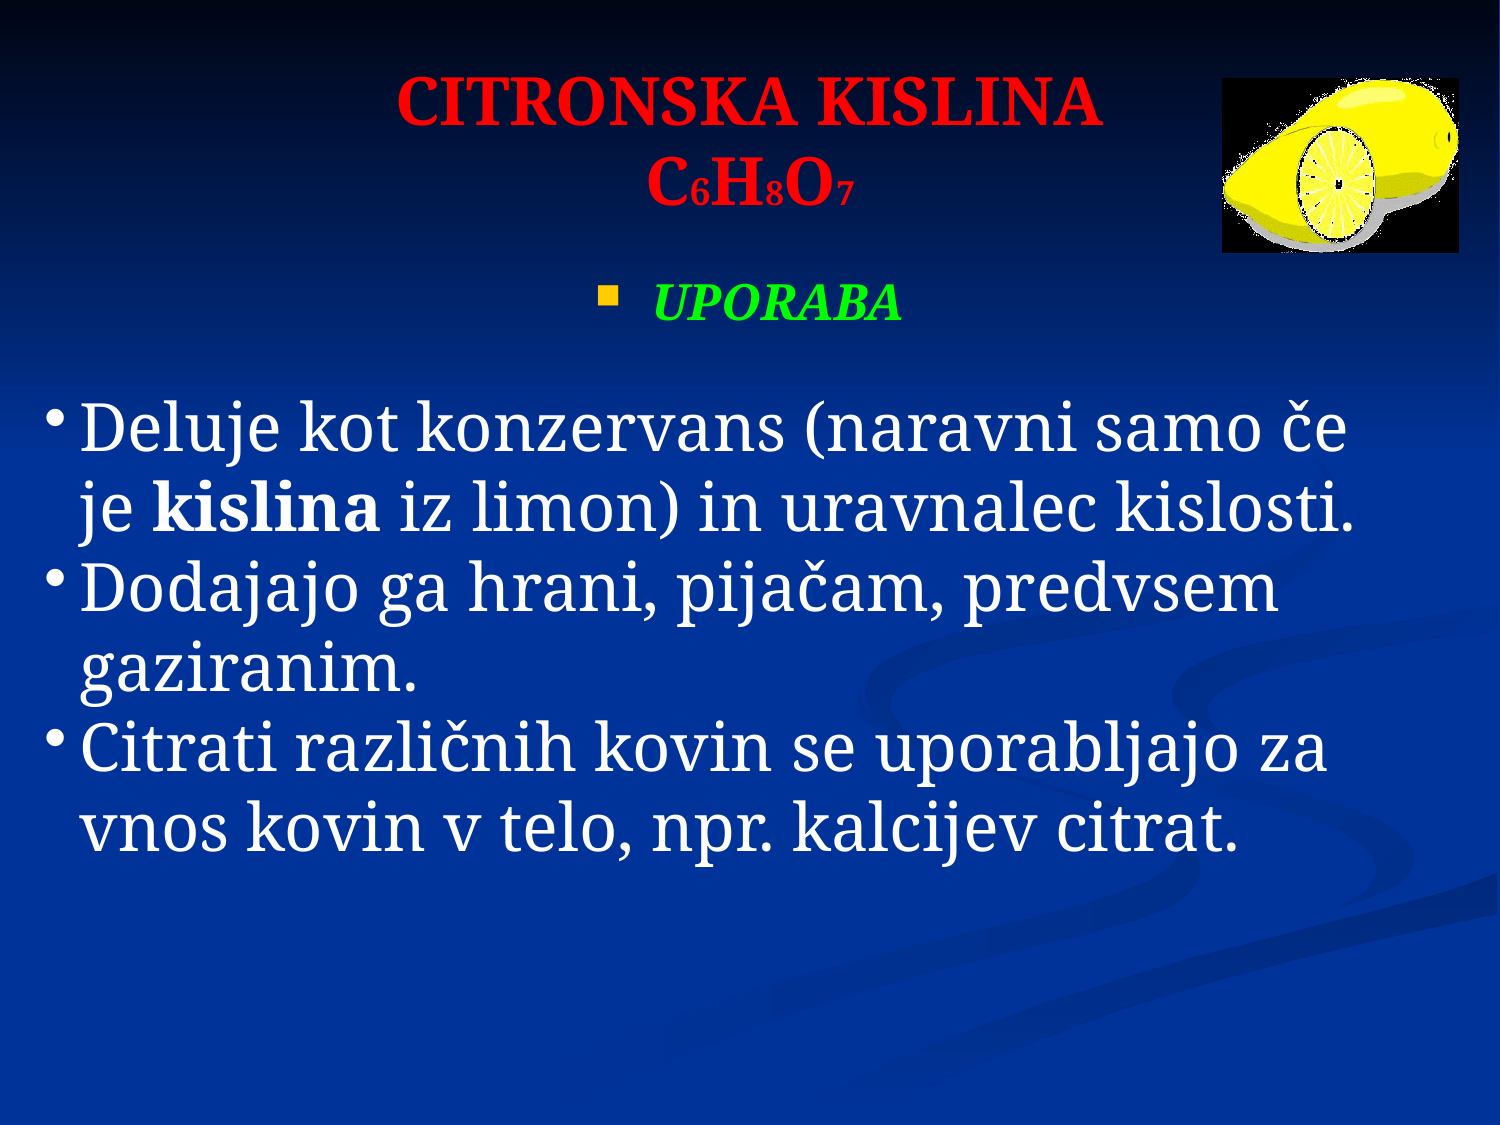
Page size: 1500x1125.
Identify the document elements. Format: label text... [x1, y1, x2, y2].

title CITRONSKA KISLINA C6H8O7 [75, 45, 1425, 233]
picture [1222, 78, 1459, 253]
text_box Deluje kot konzervans (naravni samo če je kislina iz limon) in uravnalec kislosti. Dodajajo ga hrani, pijačam, predvsem gaziranim. Citrati različnih kovin se uporabljajo za vnos kovin v telo, npr. kalcijev citrat. [29, 377, 1409, 873]
list UPORABA [75, 262, 1425, 1005]
